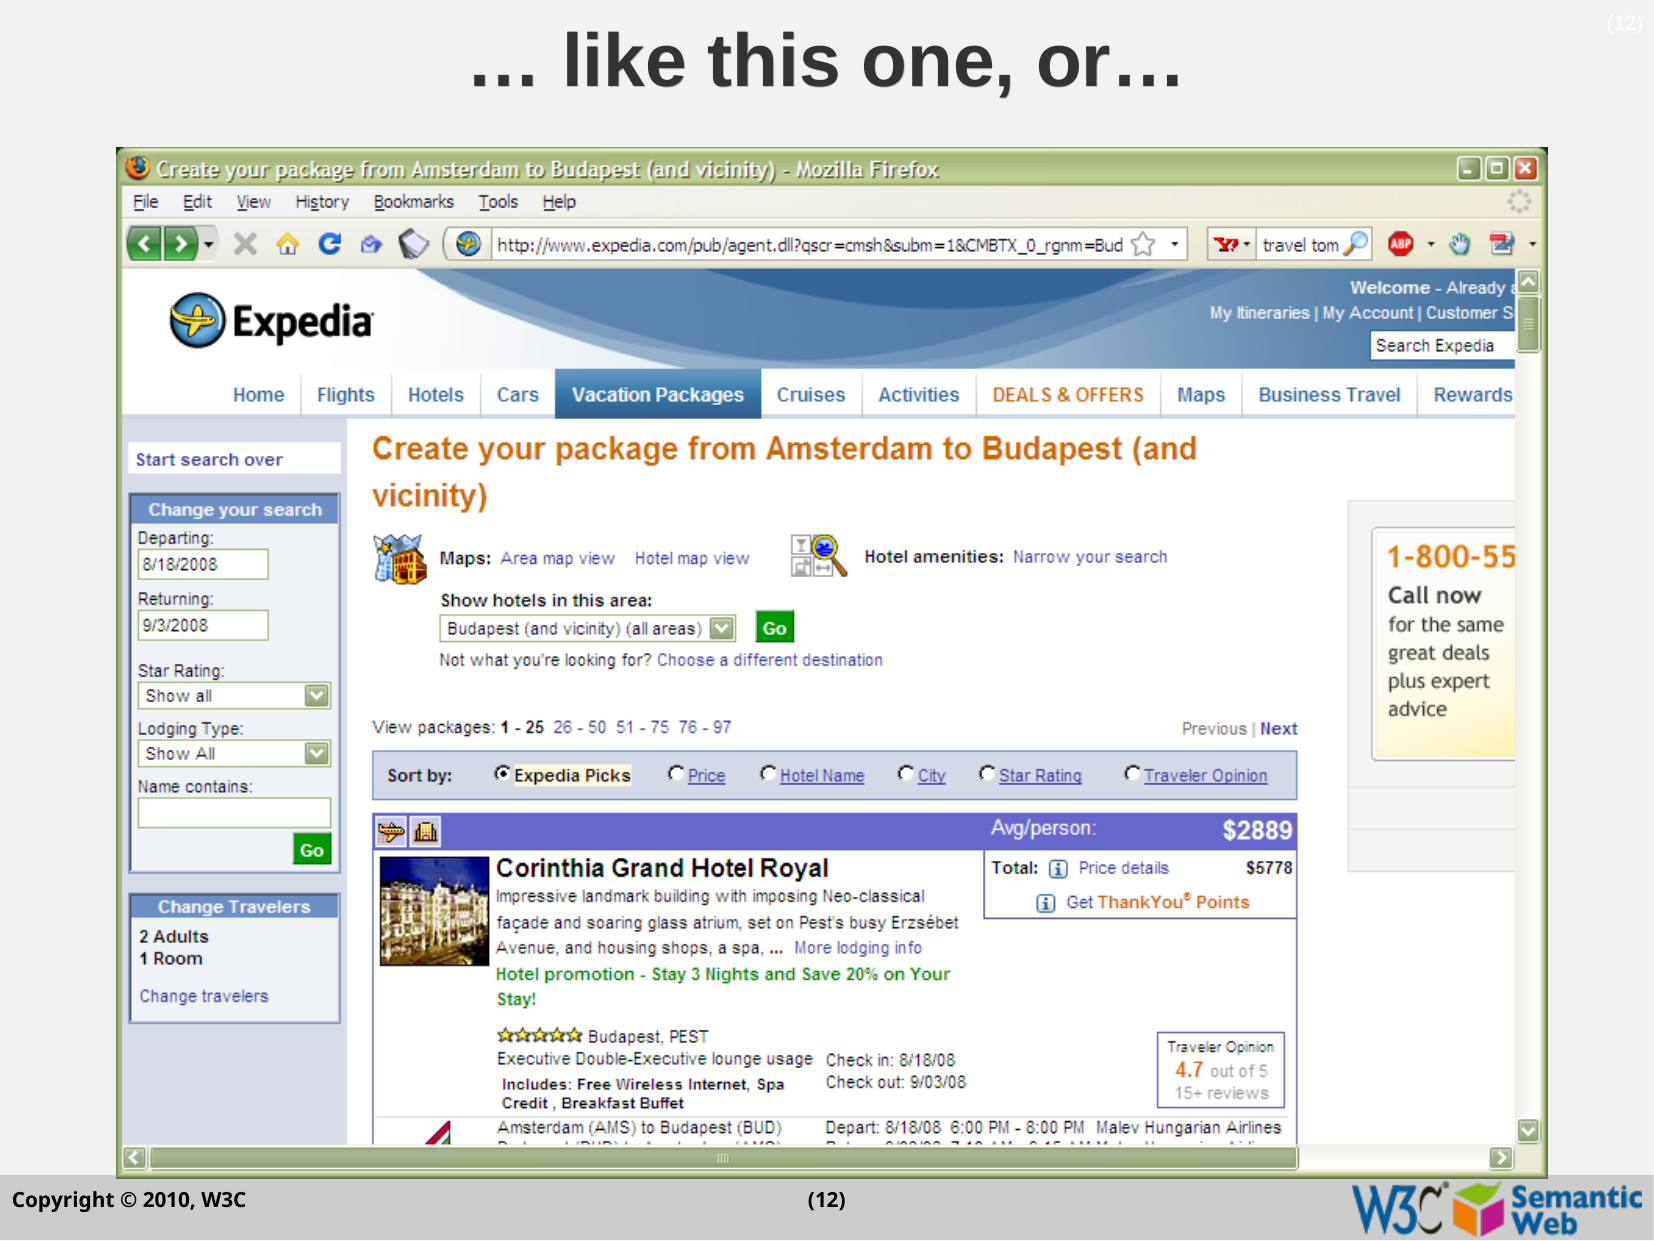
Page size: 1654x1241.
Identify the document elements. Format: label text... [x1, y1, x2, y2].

picture [116, 147, 1642, 1237]
title … like this one, or… [0, 0, 1654, 119]
